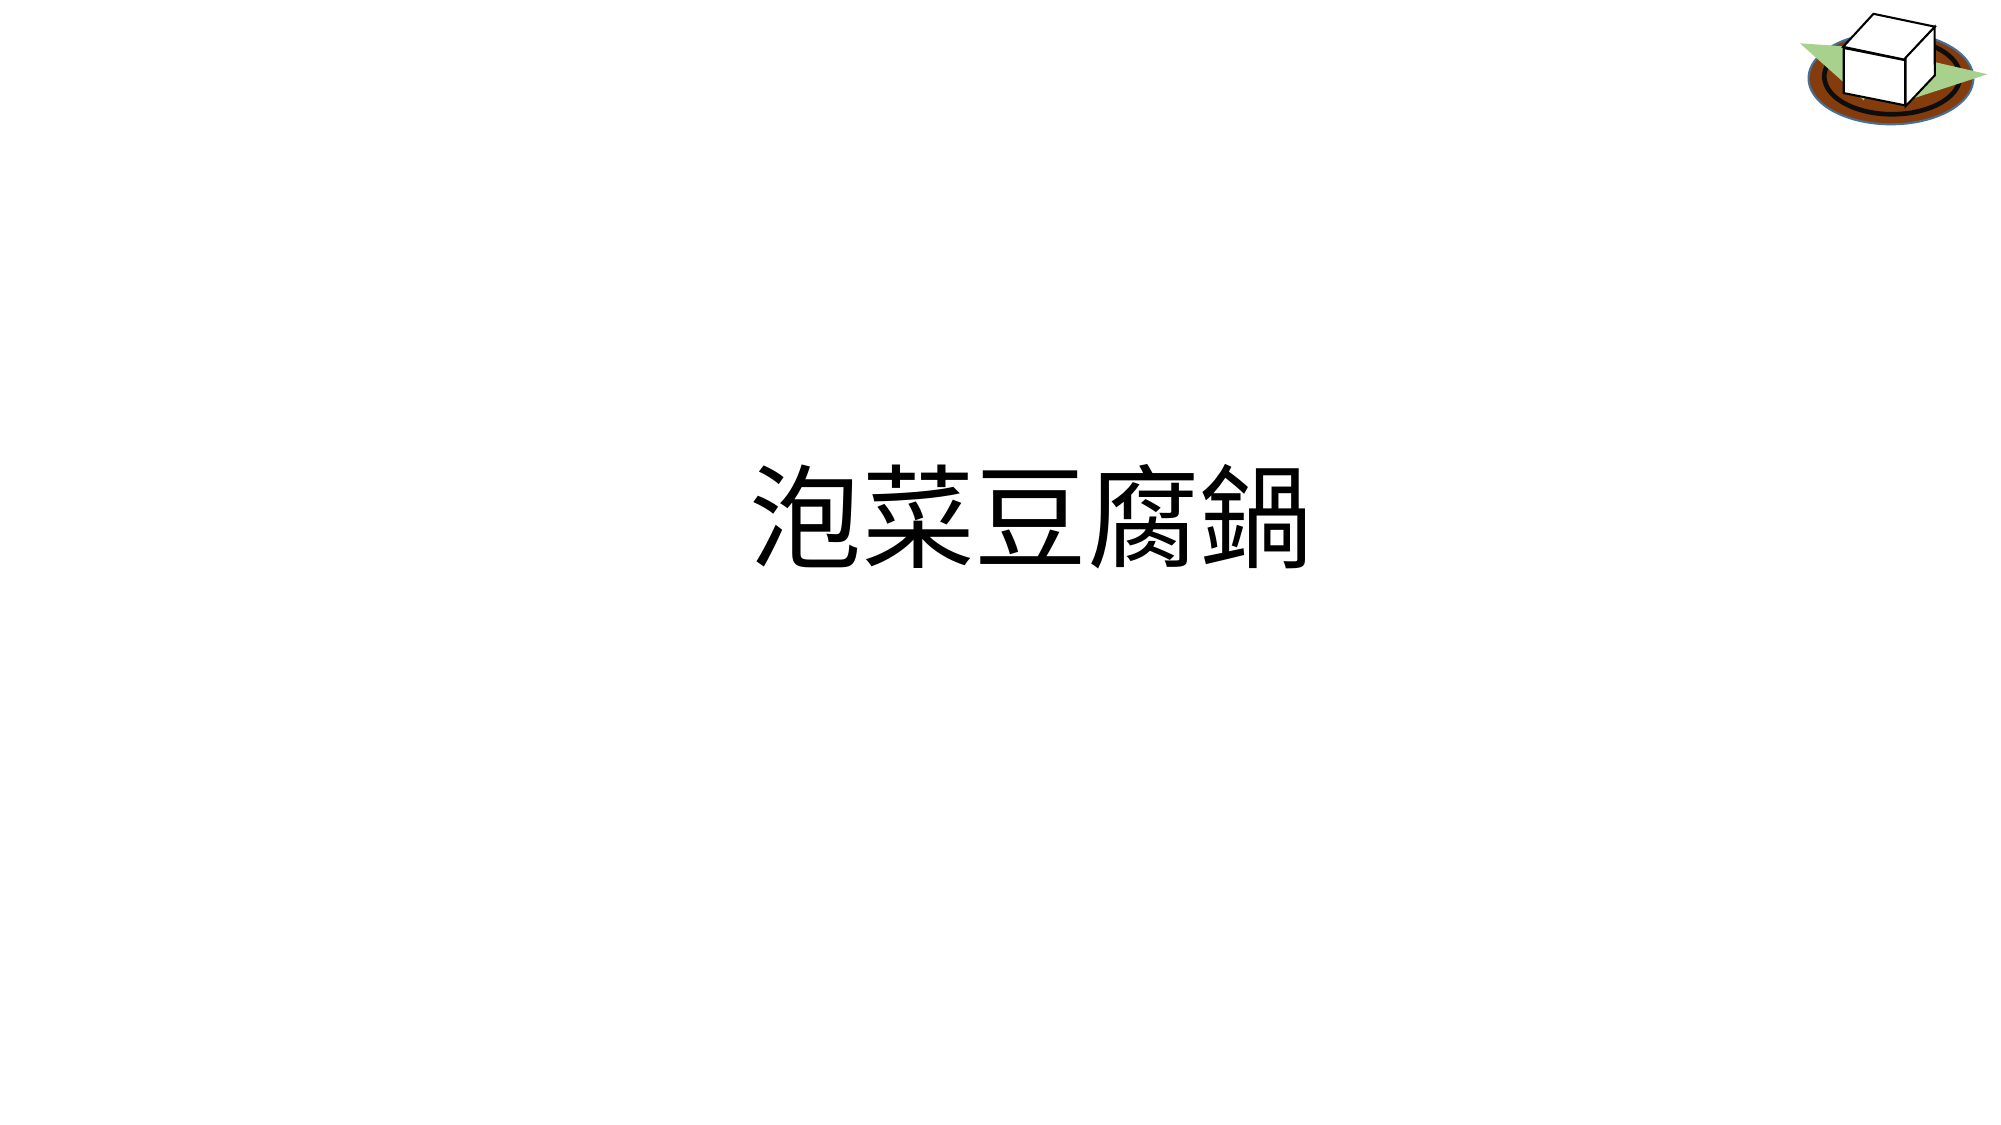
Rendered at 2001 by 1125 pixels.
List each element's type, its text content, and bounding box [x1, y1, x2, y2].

text_box 泡菜豆腐鍋 [607, 439, 1455, 591]
text_box [1800, 13, 1988, 125]
